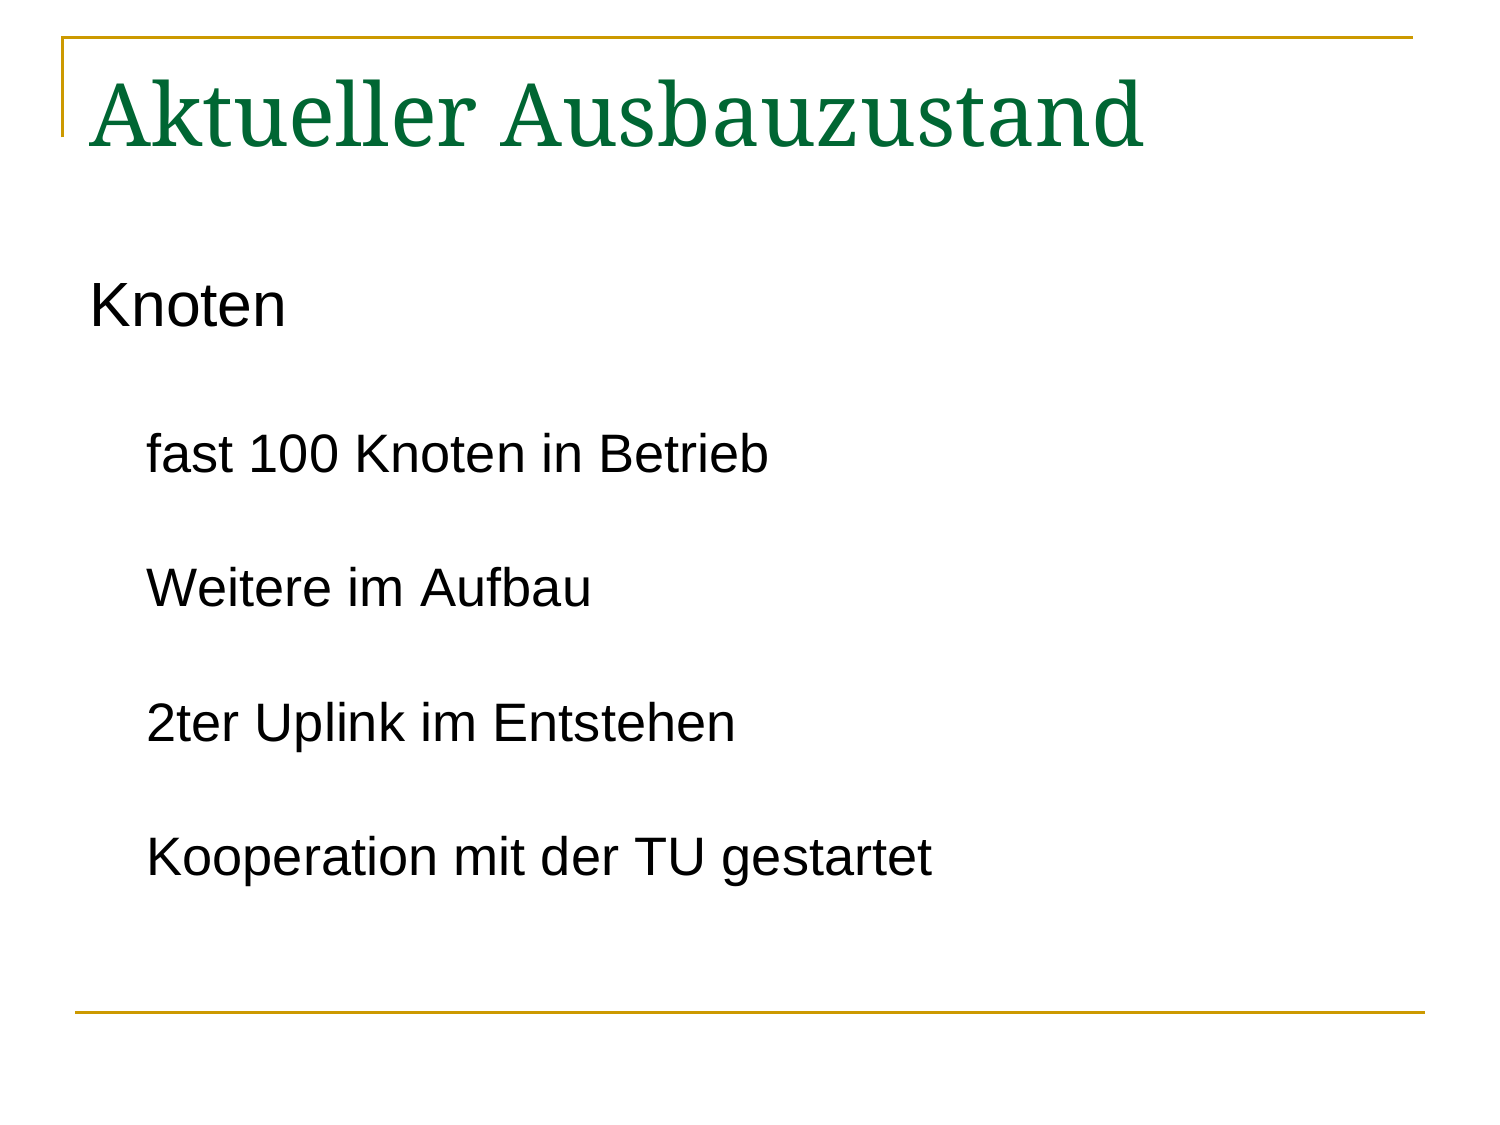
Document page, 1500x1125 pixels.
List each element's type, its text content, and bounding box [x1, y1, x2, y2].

list Knoten fast 100 Knoten in Betrieb Weitere im Aufbau 2ter Uplink im Entstehen Kooperation mit der TU gestartet [75, 262, 1426, 1006]
title Aktueller Ausbauzustand [75, 45, 1426, 233]
